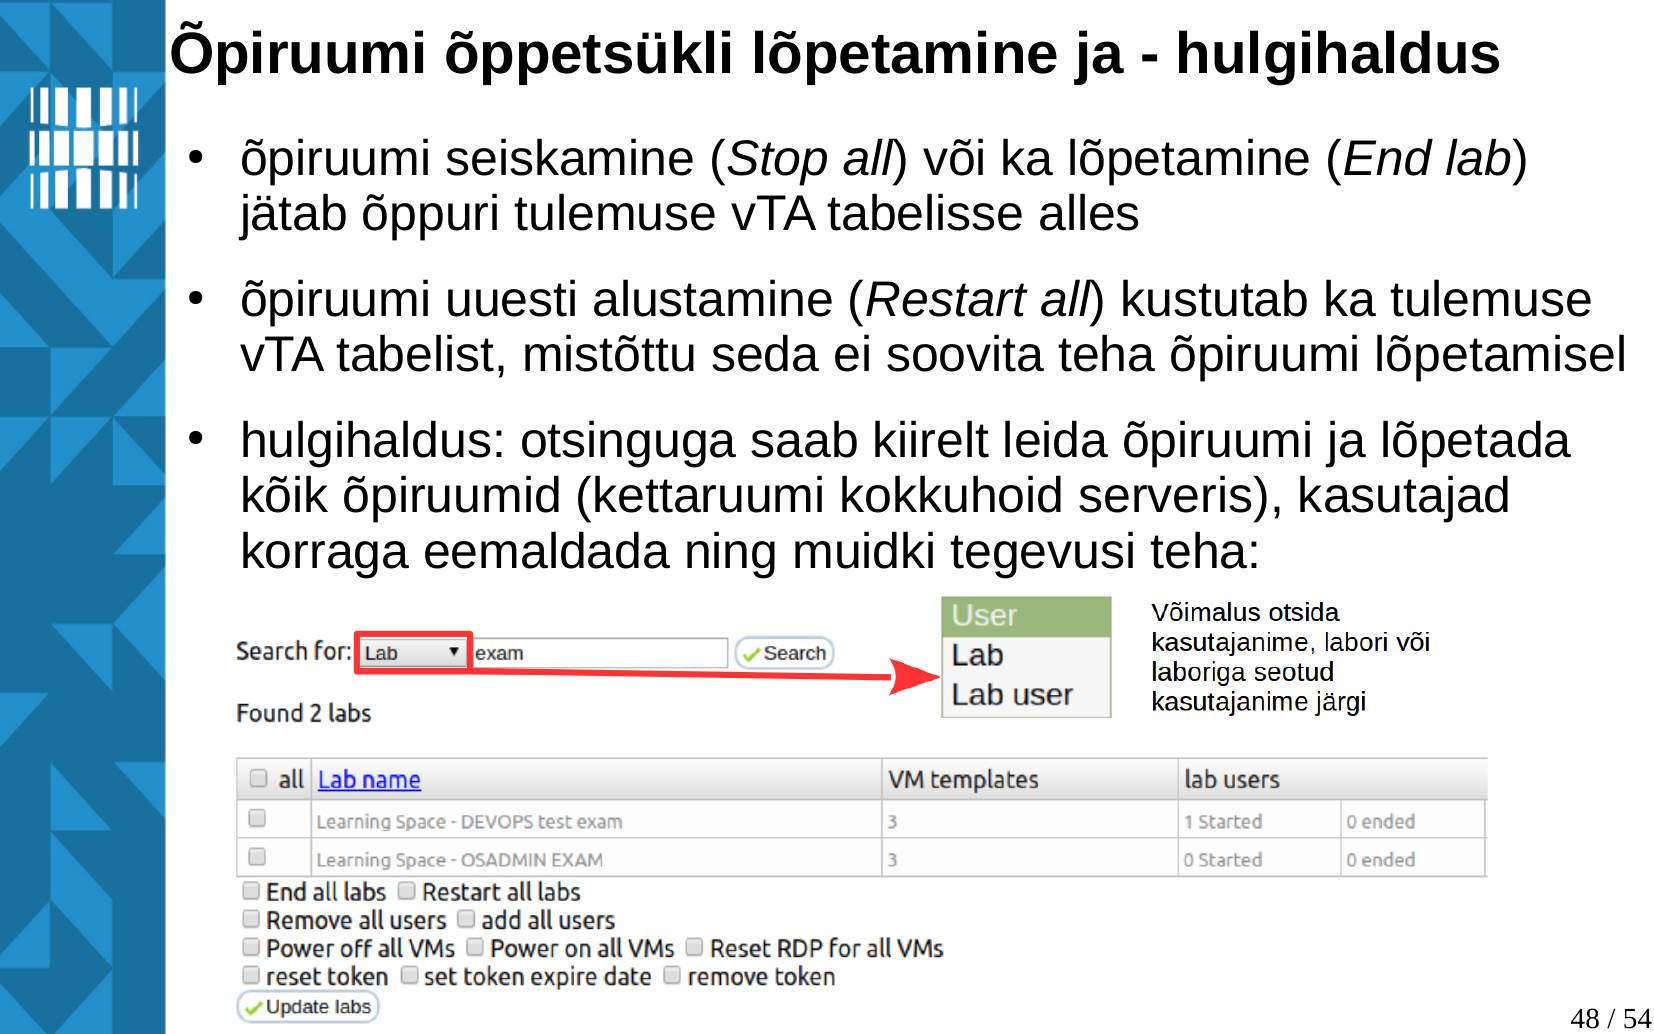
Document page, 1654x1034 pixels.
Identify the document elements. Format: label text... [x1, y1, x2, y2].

list õpiruumi seiskamine (Stop all) või ka lõpetamine (End lab) jätab õppuri tulemuse vTA tabelisse alles õpiruumi uuesti alustamine (Restart all) kustutab ka tulemuse vTA tabelist, mistõttu seda ei soovita teha õpiruumi lõpetamisel hulgihaldus: otsinguga saab kiirelt leida õpiruumi ja lõpetada kõik õpiruumid (kettaruumi kokkuhoid serveris), kasutajad korraga eemaldada ning muidki tegevusi teha: [169, 129, 1630, 997]
title Õpiruumi õppetsükli lõpetamine ja - hulgihaldus [169, 11, 1571, 95]
picture [229, 590, 1495, 1028]
